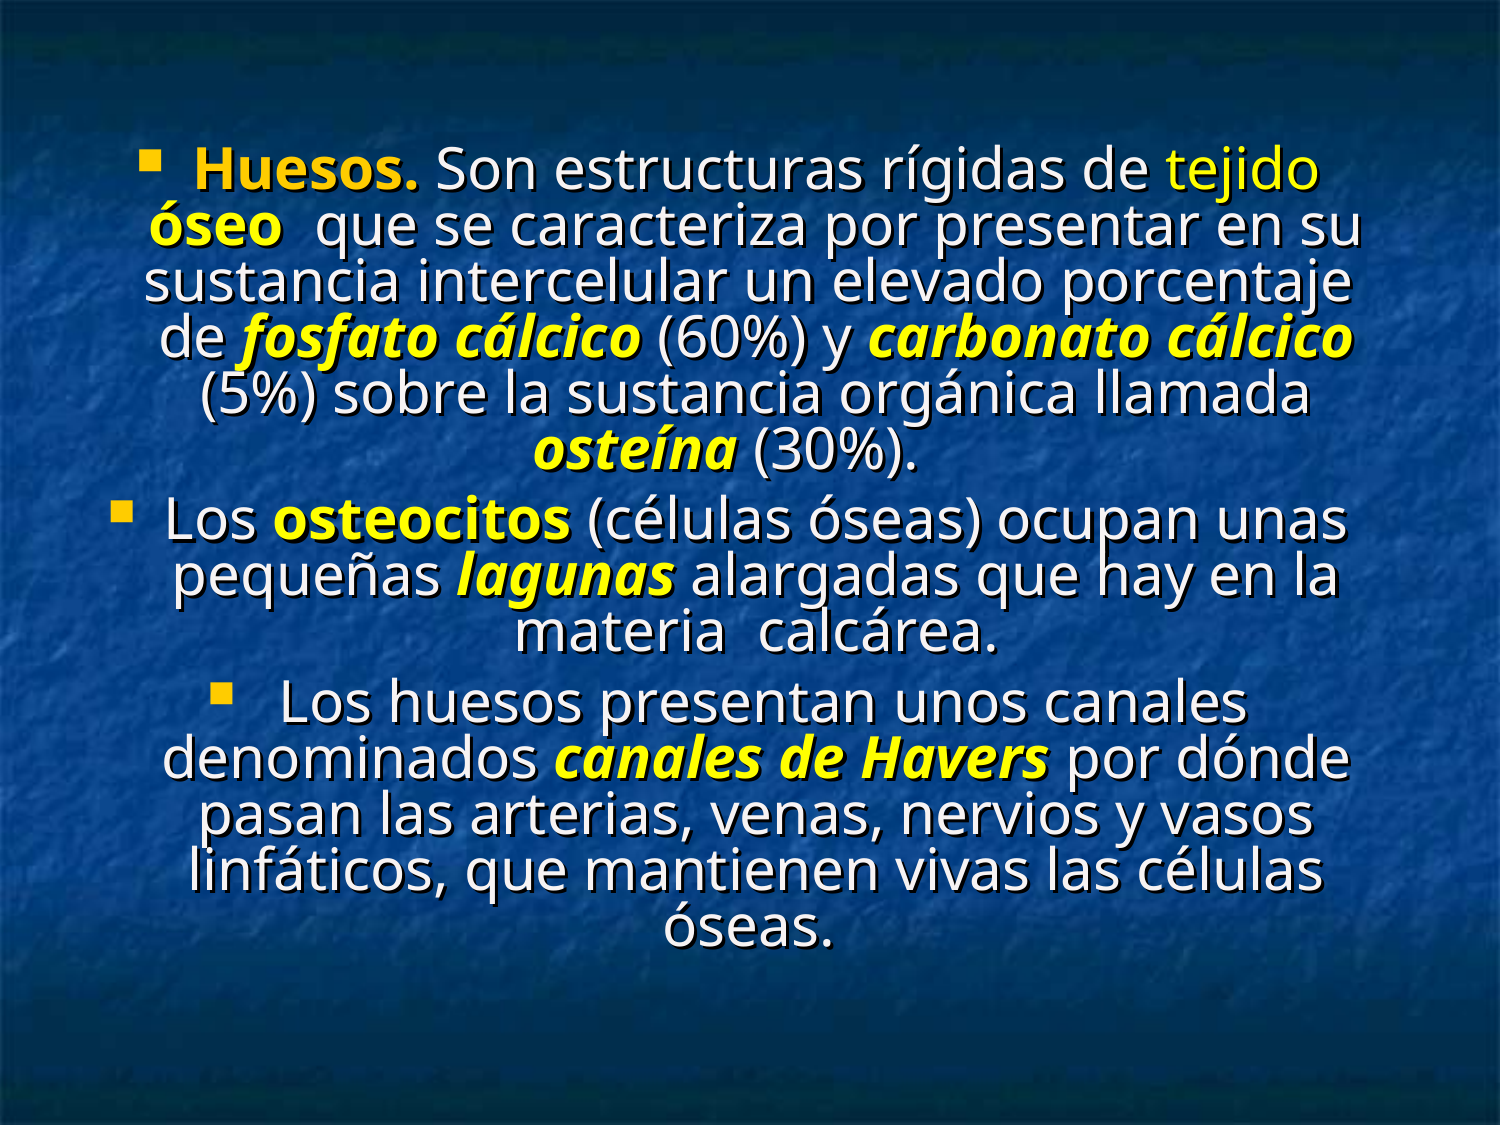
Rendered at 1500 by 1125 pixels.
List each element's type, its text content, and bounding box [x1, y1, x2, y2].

picture [0, 0, 1500, 1125]
list Huesos. Son estructuras rígidas de tejido óseo que se caracteriza por presentar en su sustancia intercelular un elevado porcentaje de fosfato cálcico (60%) y carbonato cálcico (5%) sobre la sustancia orgánica llamada osteína (30%). Los osteocitos (células óseas) ocupan unas pequeñas lagunas alargadas que hay en la materia calcárea. Los huesos presentan unos canales denominados canales de Havers por dónde pasan las arterias, venas, nervios y vasos linfáticos, que mantienen vivas las células óseas. [53, 137, 1404, 1024]
